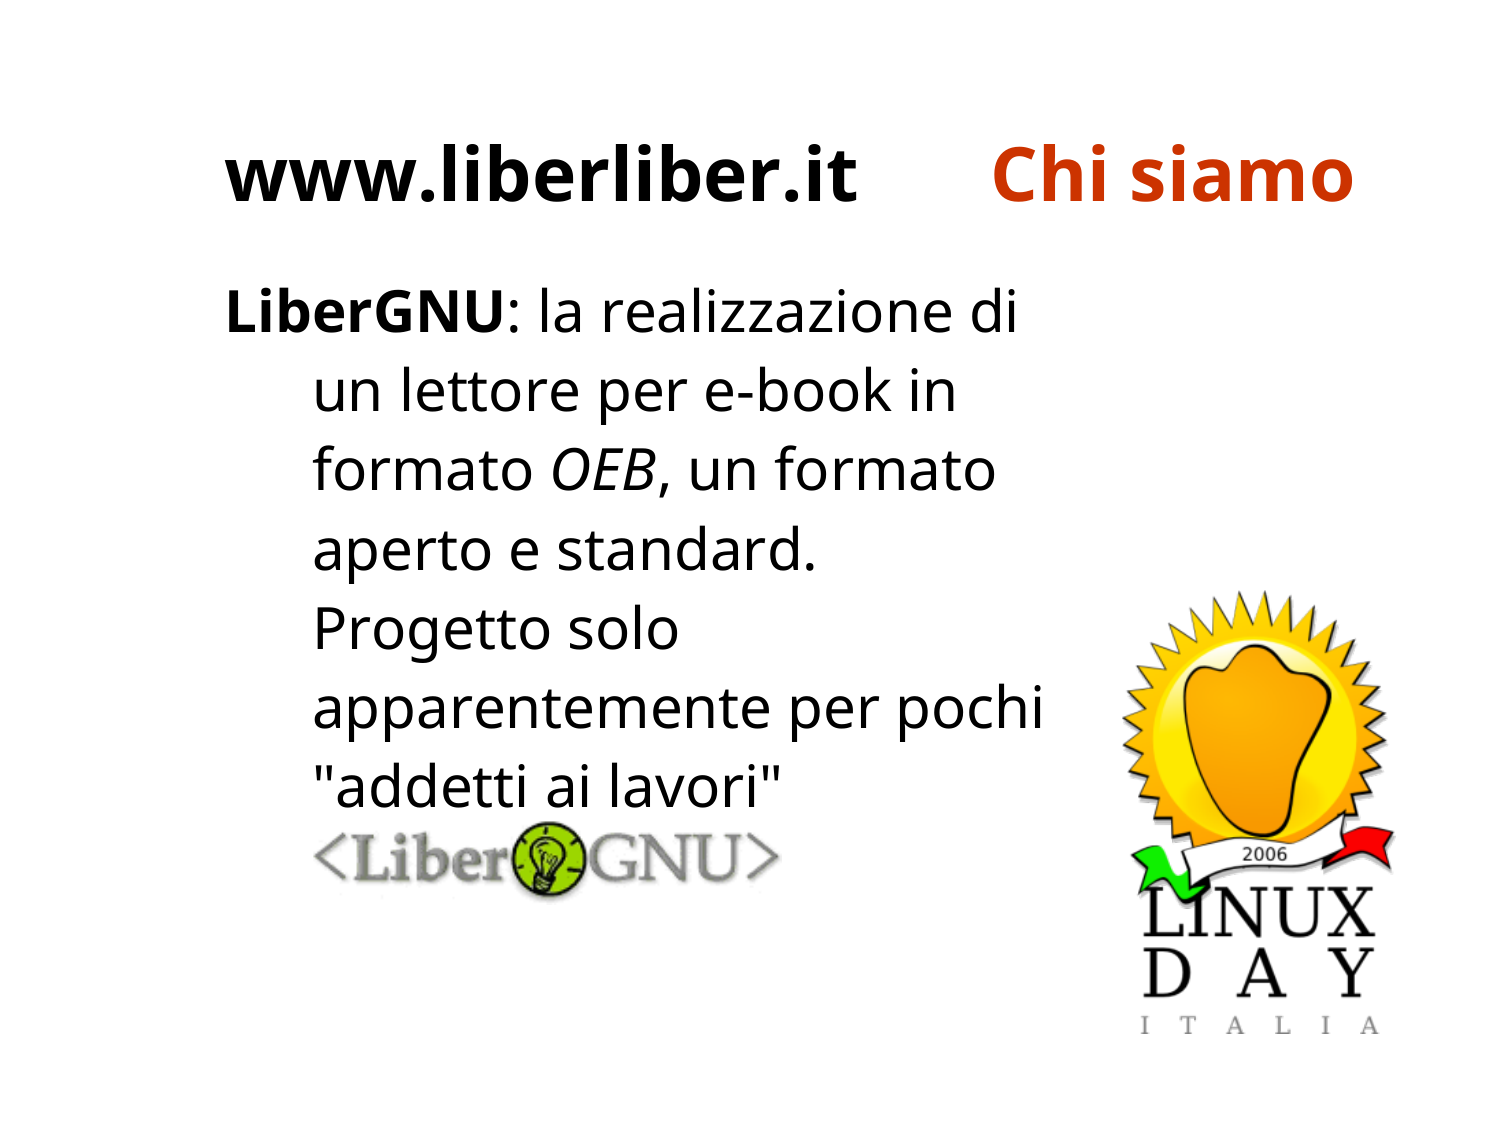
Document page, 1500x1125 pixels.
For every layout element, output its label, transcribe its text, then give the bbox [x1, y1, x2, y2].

list LiberGNU: la realizzazione di un lettore per e-book in formato OEB, un formato aperto e standard. Progetto solo apparentemente per pochi "addetti ai lavori" [209, 262, 1073, 1006]
picture [1122, 590, 1396, 1034]
title www.liberliber.it Chi siamo [209, 112, 1373, 233]
picture [312, 820, 782, 905]
